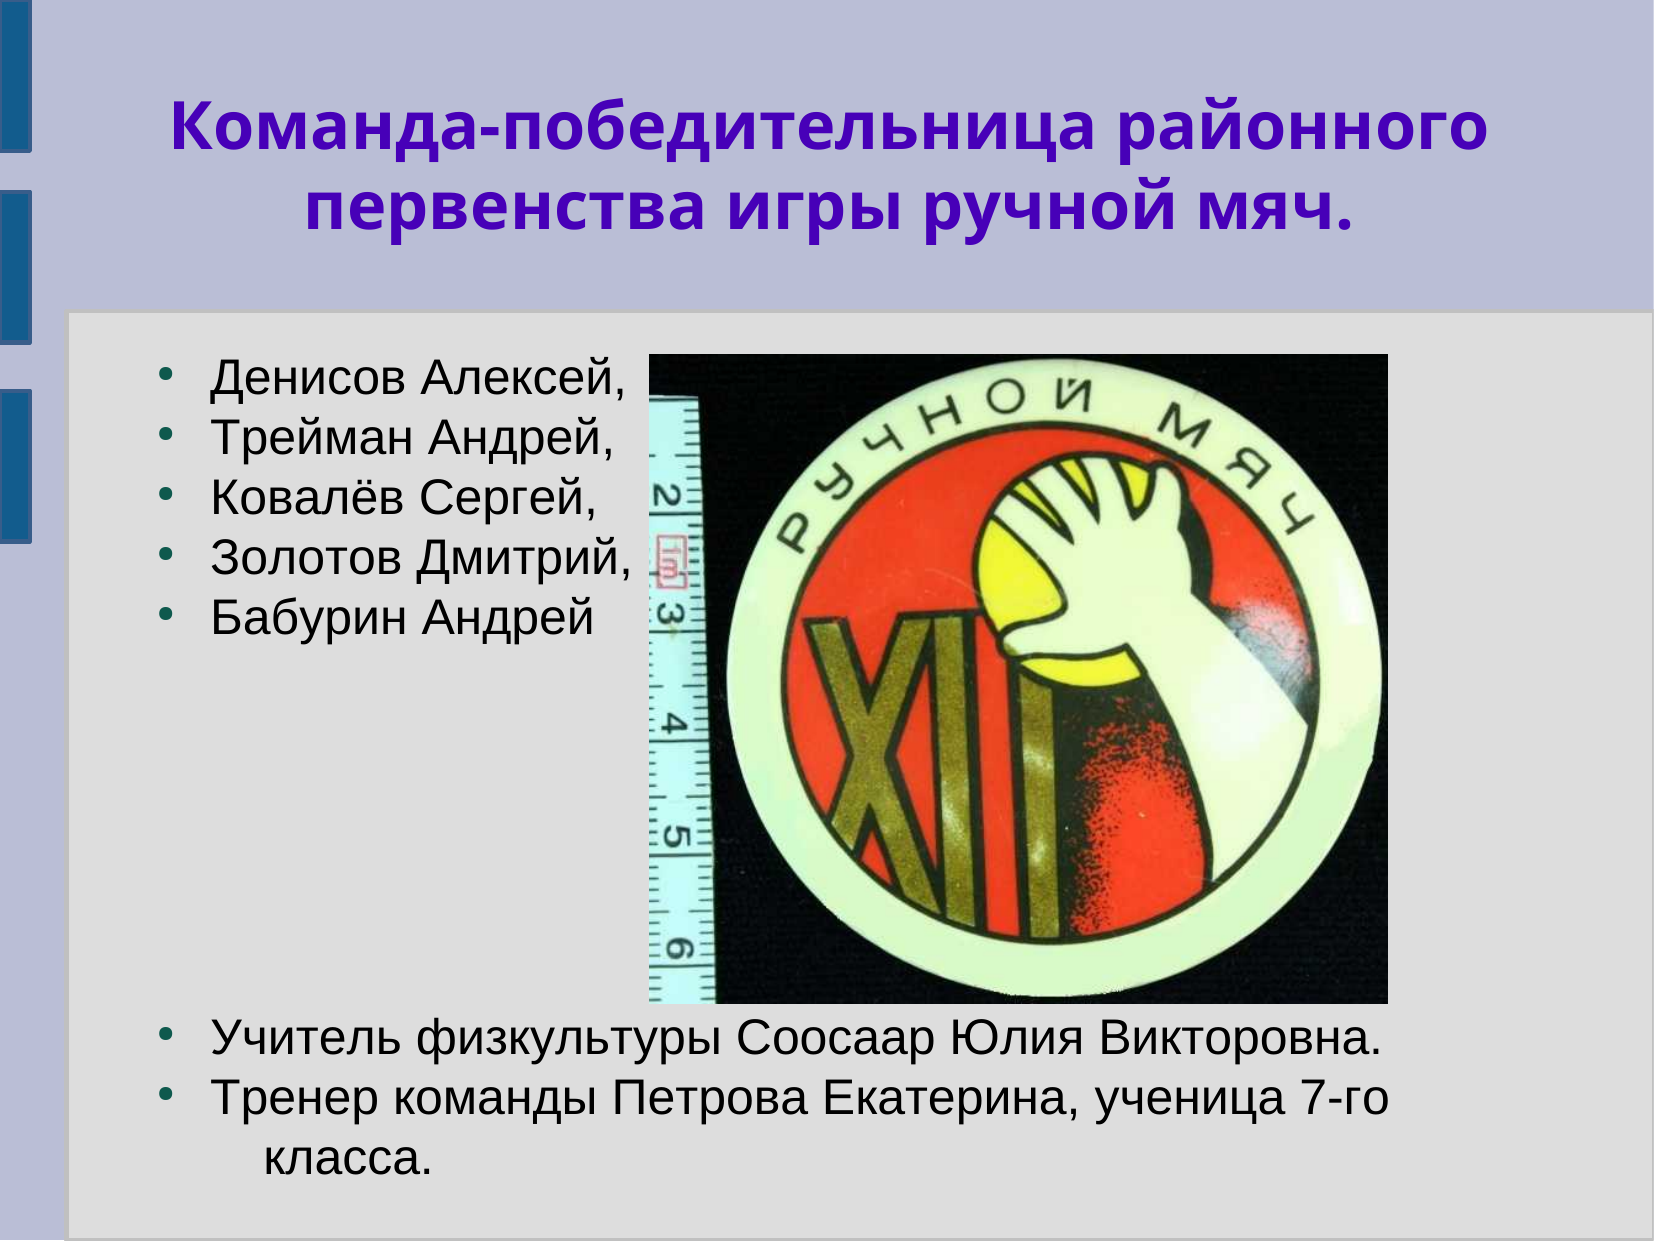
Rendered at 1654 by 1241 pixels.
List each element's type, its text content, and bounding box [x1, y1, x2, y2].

title Команда-победительница районного первенства игры ручной мяч. [123, 8, 1536, 317]
list Денисов Алексей, Трейман Андрей, Ковалёв Сергей, Золотов Дмитрий, Бабурин Андрей Учитель физкультуры Соосаар Юлия Викторовна. Тренер команды Петрова Екатерина, ученица 7-го класса. [121, 344, 1534, 1211]
picture [649, 354, 1388, 1004]
